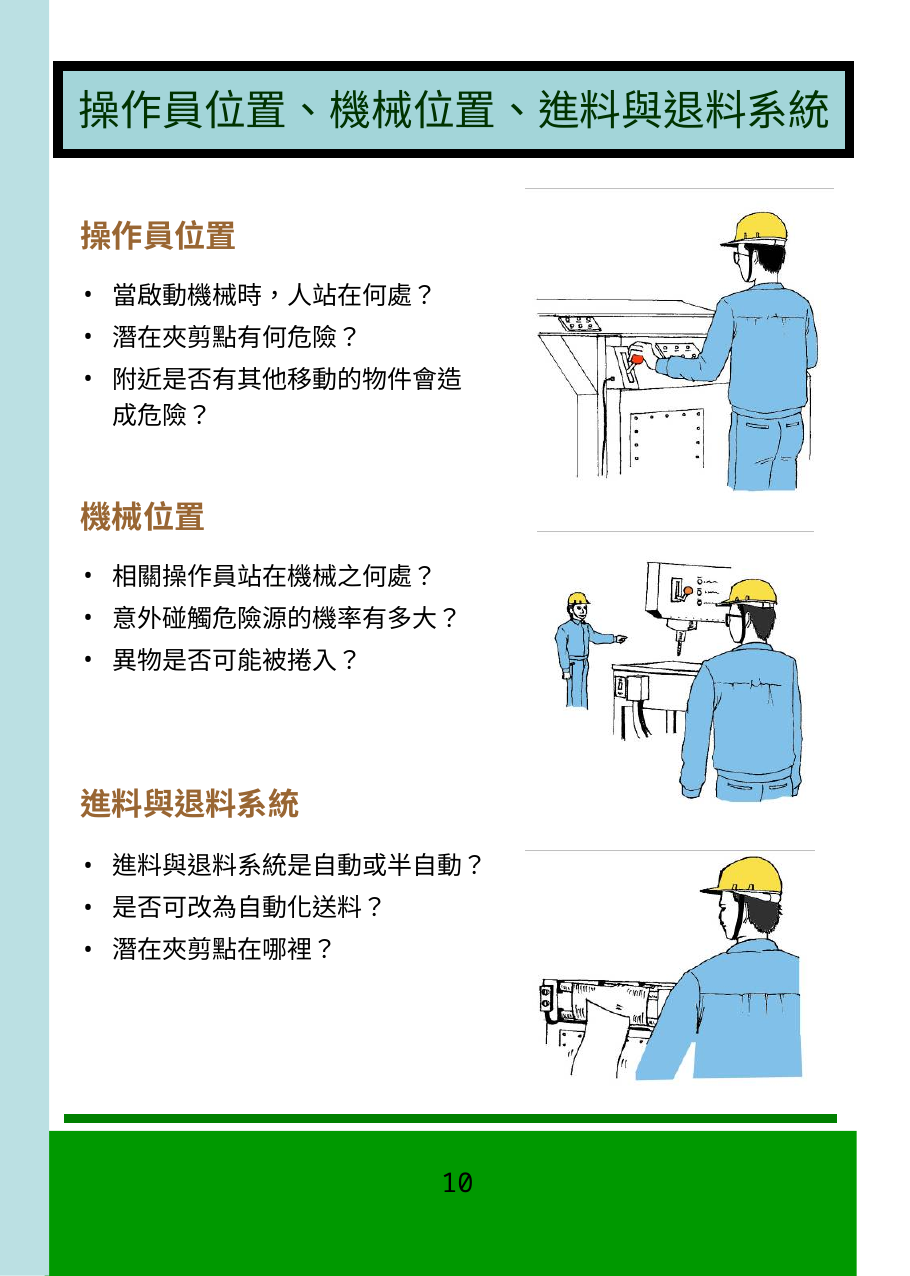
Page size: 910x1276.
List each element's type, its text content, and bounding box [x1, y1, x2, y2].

list 操作員位置 當啟動機械時，人站在何處？ 潛在夾剪點有何危險？ 附近是否有其他移動的物件會造成危險？ 機械位置 相關操作員站在機械之何處？ 意外碰觸危險源的機率有多大？ 異物是否可能被捲入？ 進料與退料系統 進料與退料系統是自動或半自動？ 是否可改為自動化送料？ 潛在夾剪點在哪裡？ [65, 200, 503, 1099]
text_box 10 [422, 1157, 493, 1207]
text_box 操作員位置、機械位置、進料與退料系統 [53, 75, 857, 142]
picture [537, 531, 814, 817]
picture [525, 850, 815, 1092]
picture [525, 188, 834, 506]
text_box [0, 0, 50, 1276]
